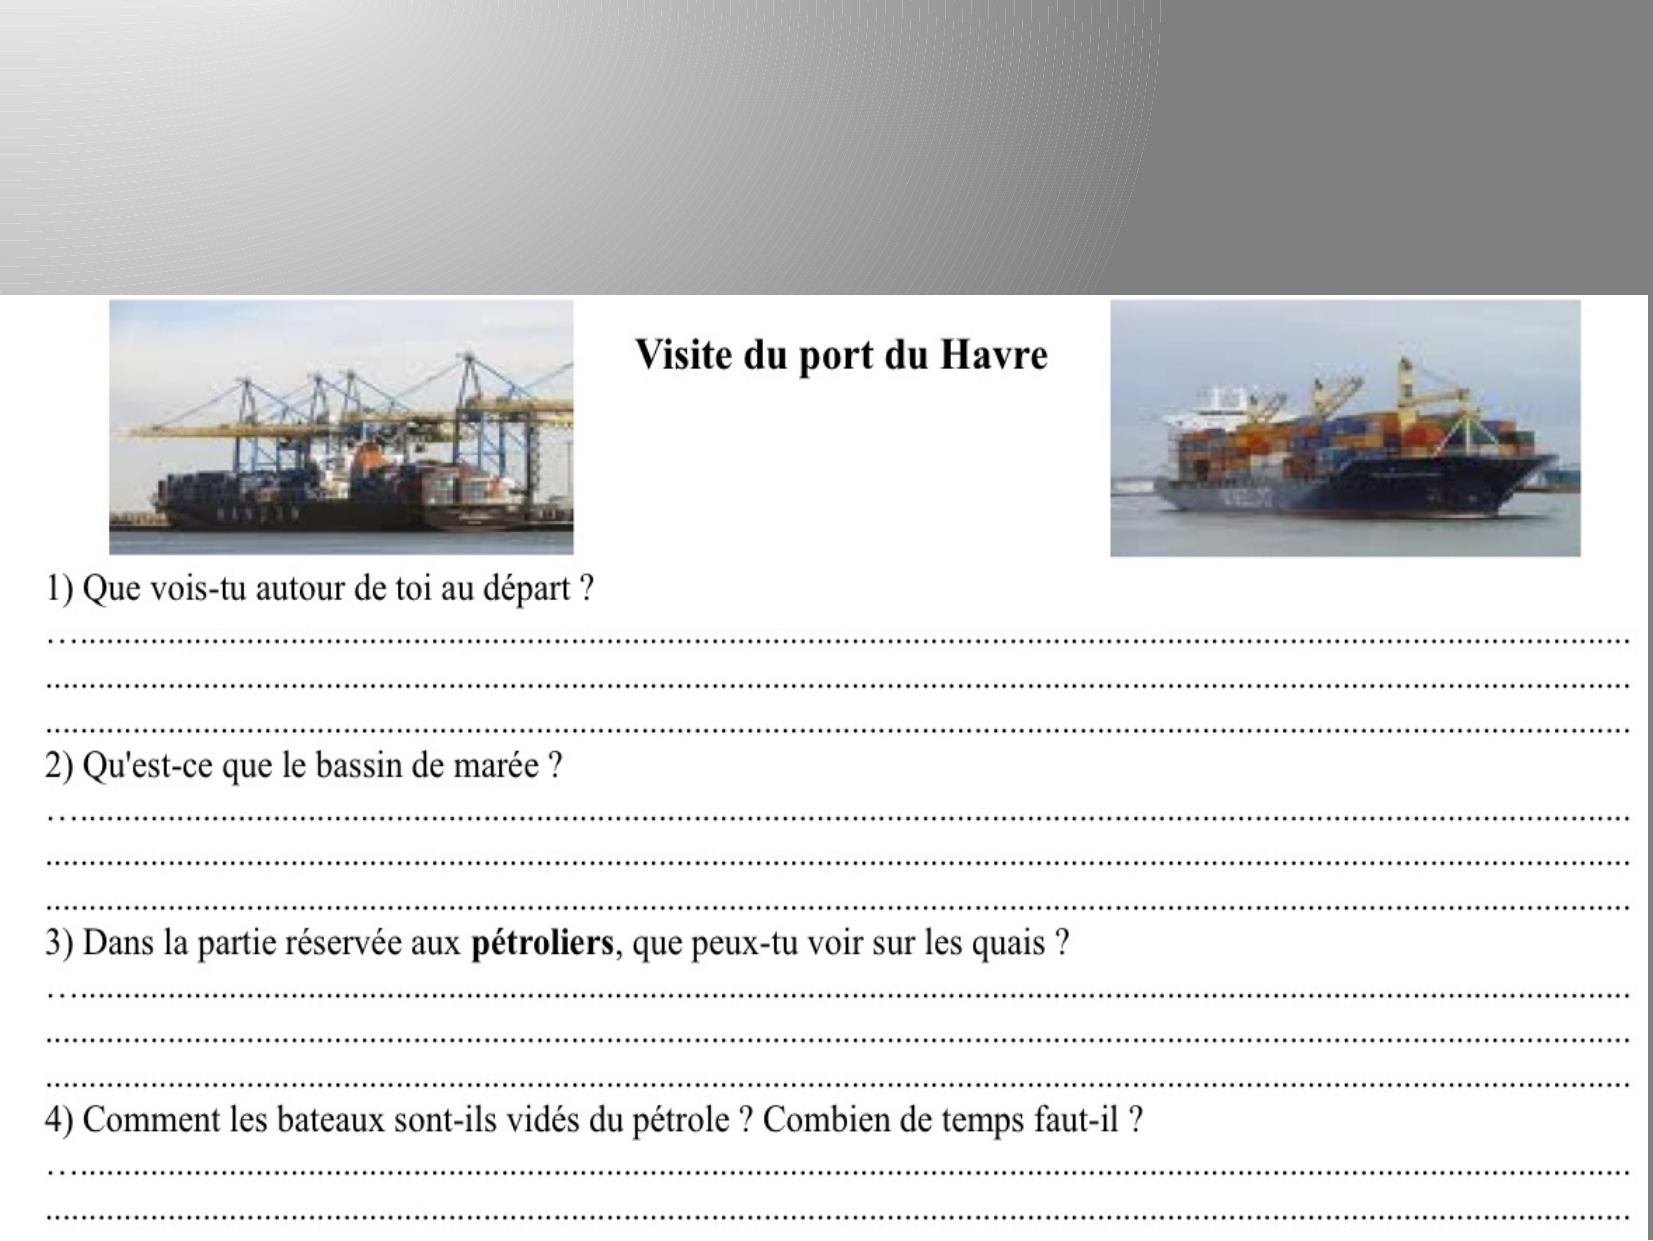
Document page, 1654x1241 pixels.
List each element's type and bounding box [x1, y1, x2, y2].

picture [0, 295, 1648, 1241]
